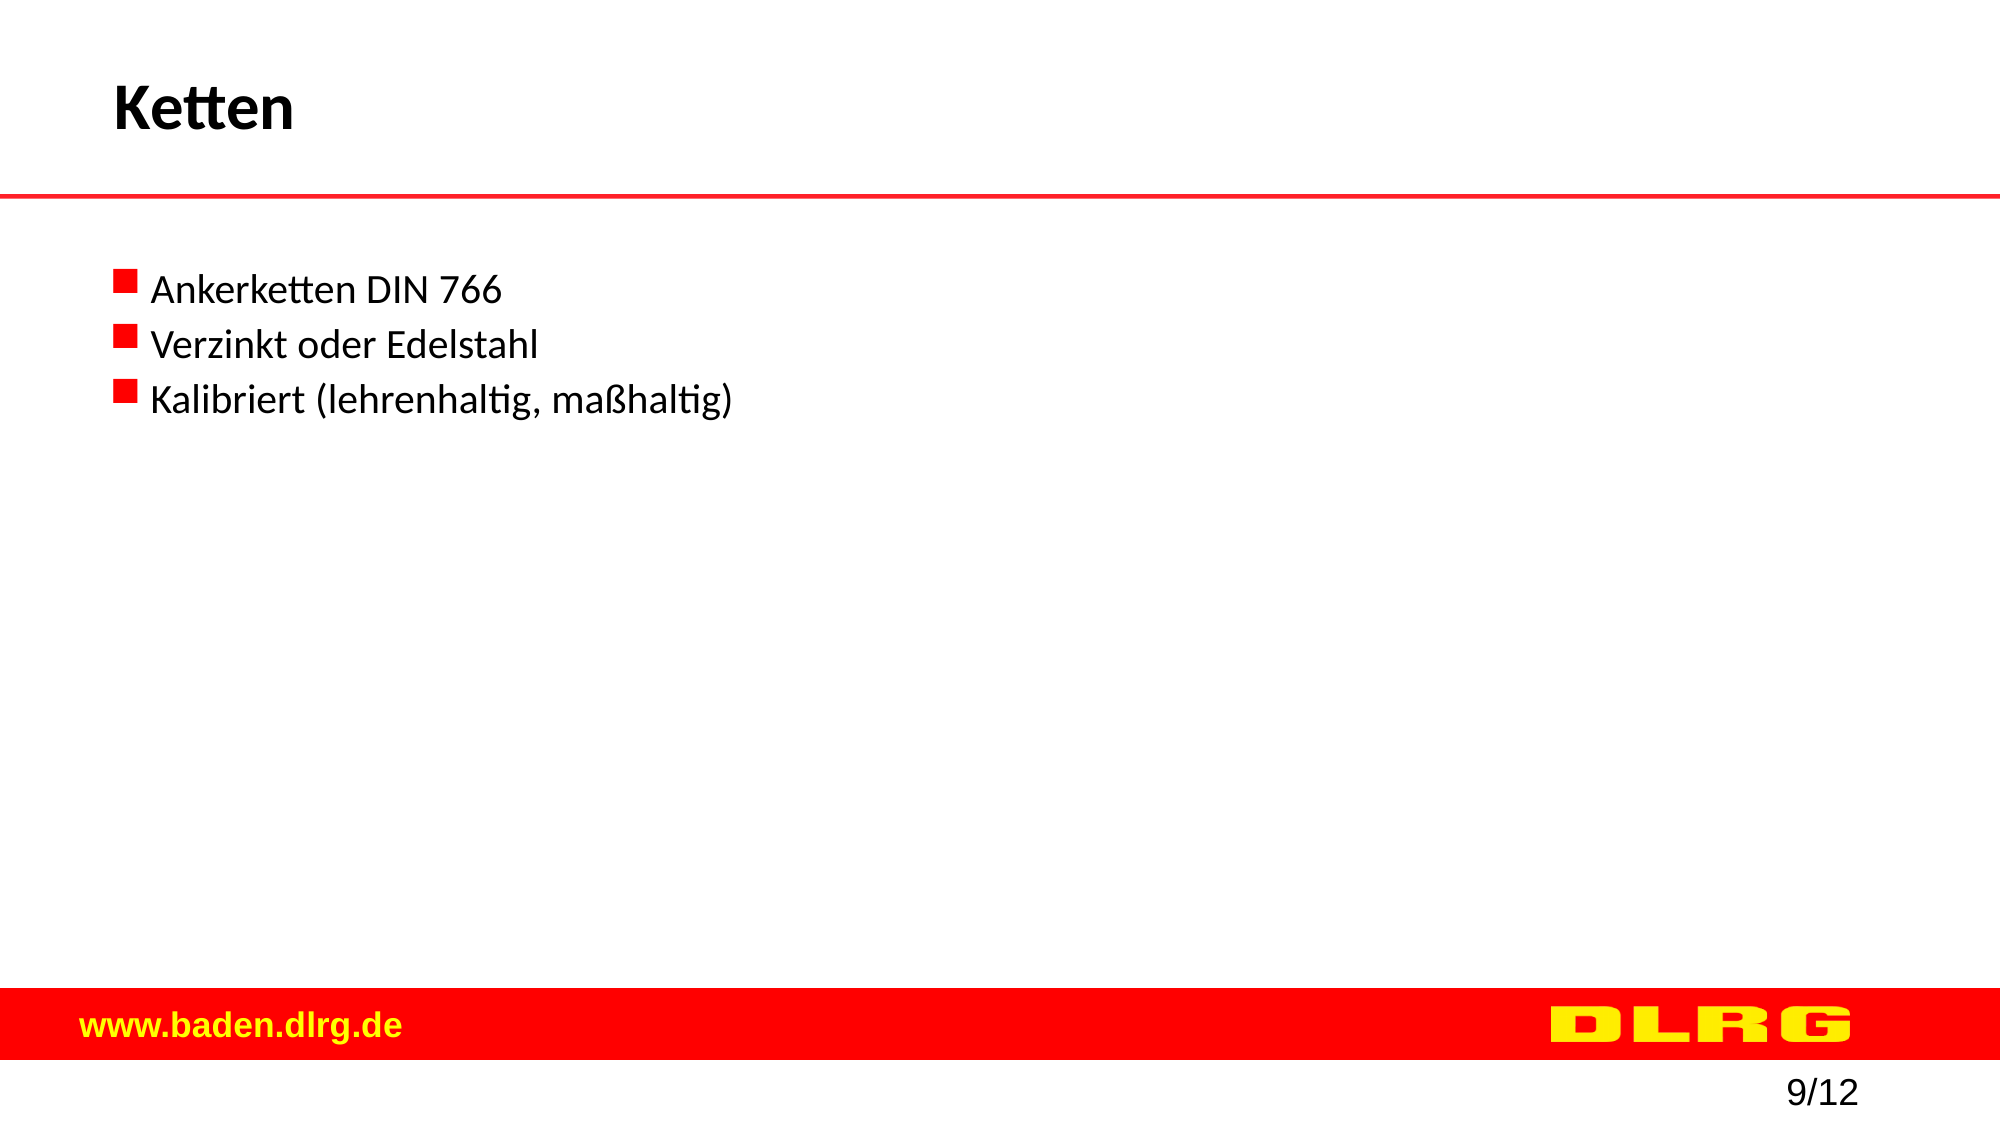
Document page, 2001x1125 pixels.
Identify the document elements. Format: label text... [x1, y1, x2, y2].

text_box 9/12 [1771, 1060, 1914, 1111]
picture [1551, 1006, 1850, 1042]
text_box Ankerketten DIN 766 Verzinkt oder Edelstahl Kalibriert (lehrenhaltig, maßhaltig) [94, 249, 1909, 970]
text_box Ketten [99, 56, 1900, 149]
